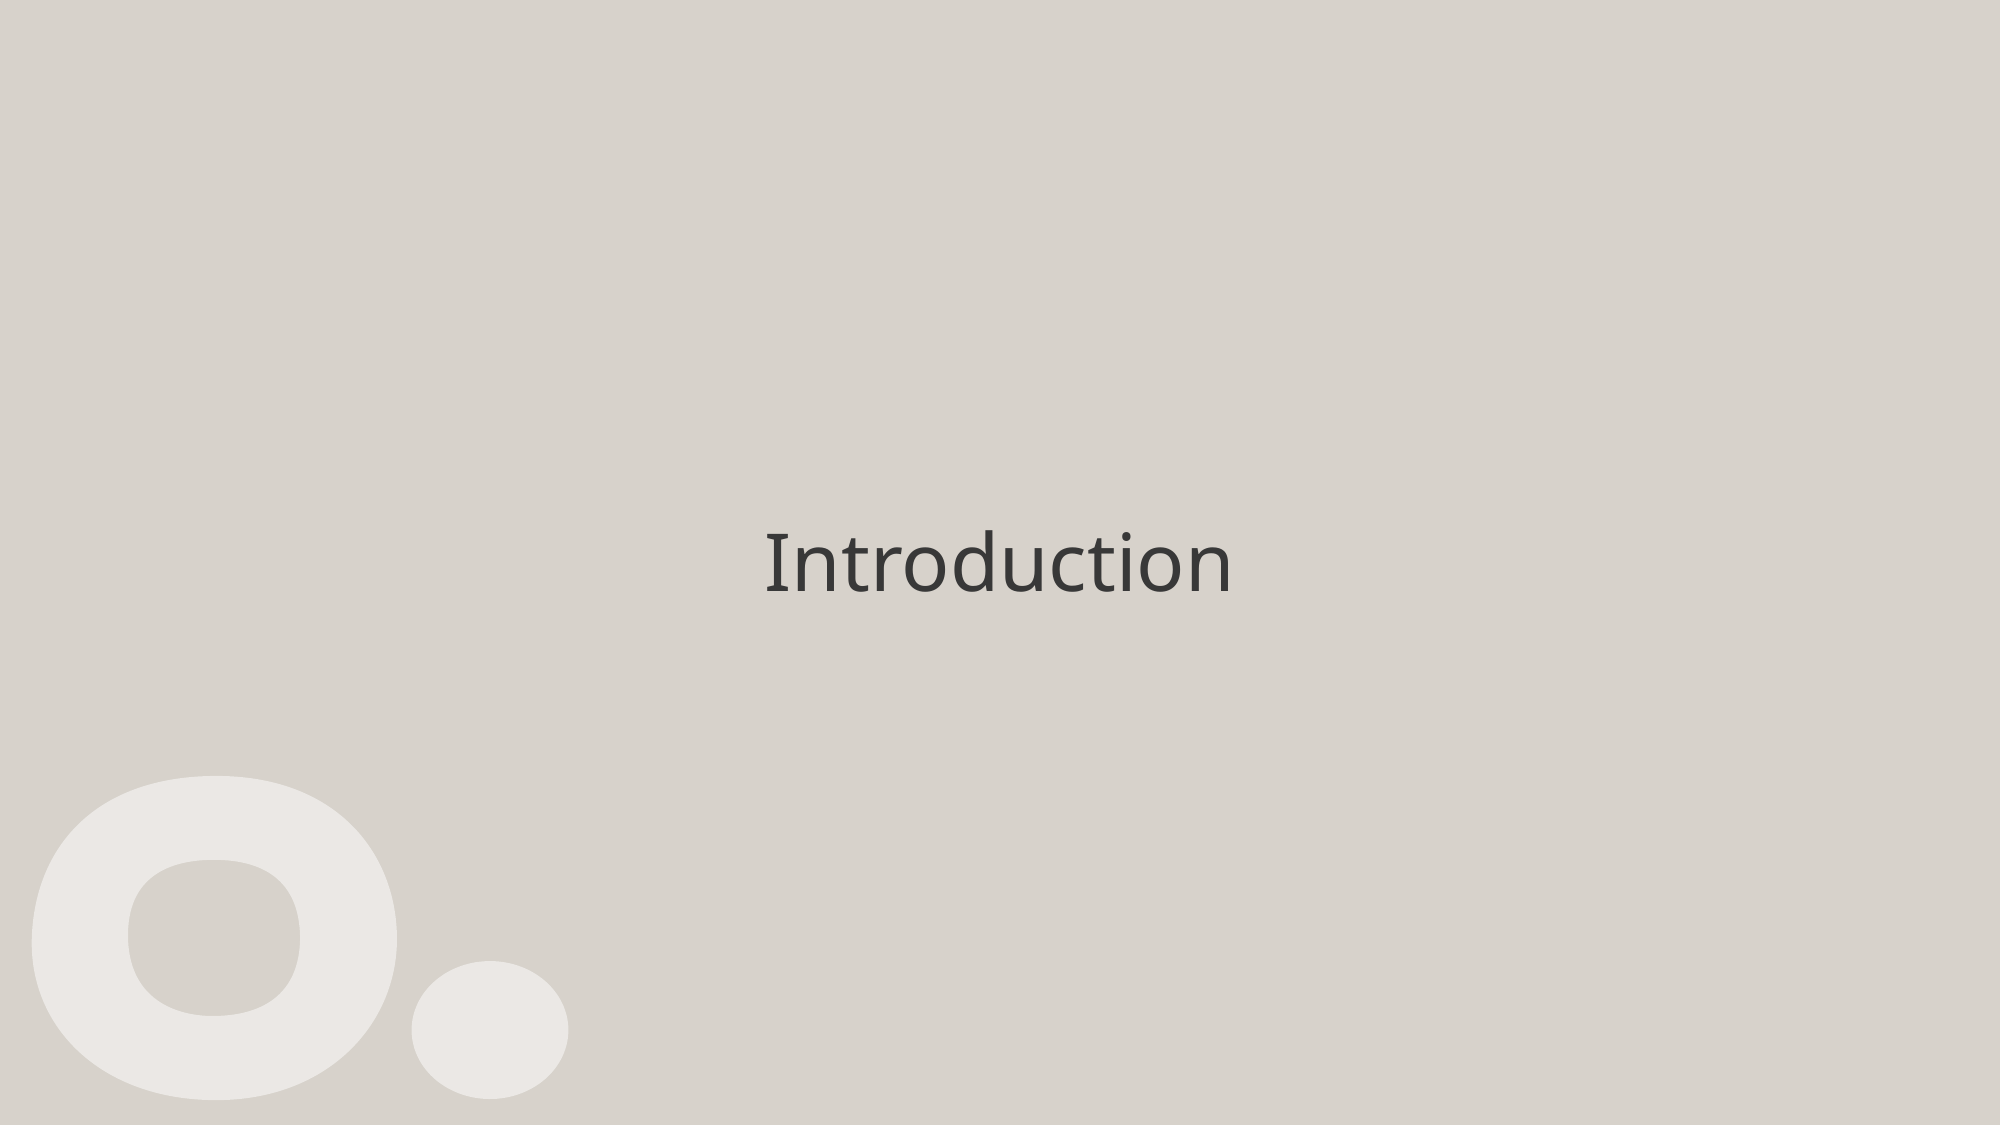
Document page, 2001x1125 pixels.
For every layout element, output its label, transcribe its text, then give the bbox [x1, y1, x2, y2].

title Introduction [0, 505, 2000, 620]
